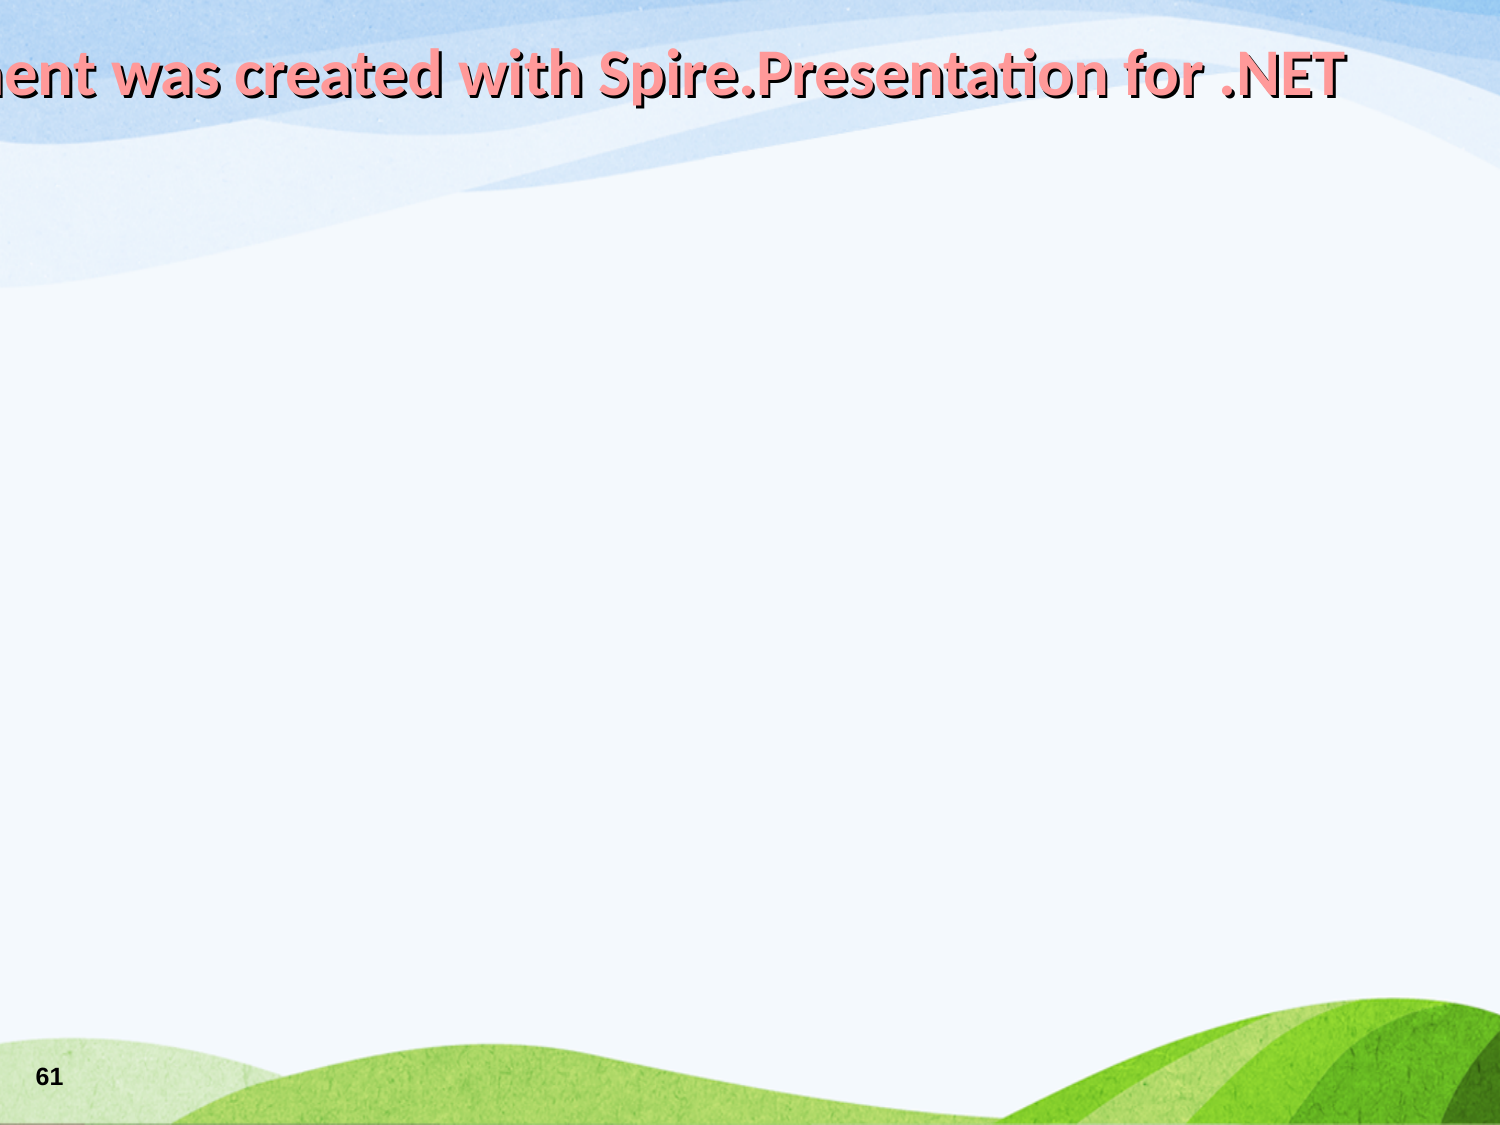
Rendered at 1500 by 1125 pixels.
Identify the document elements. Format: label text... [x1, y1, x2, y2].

picture [0, 0, 1500, 1125]
text_box 61 [20, 1058, 115, 1096]
